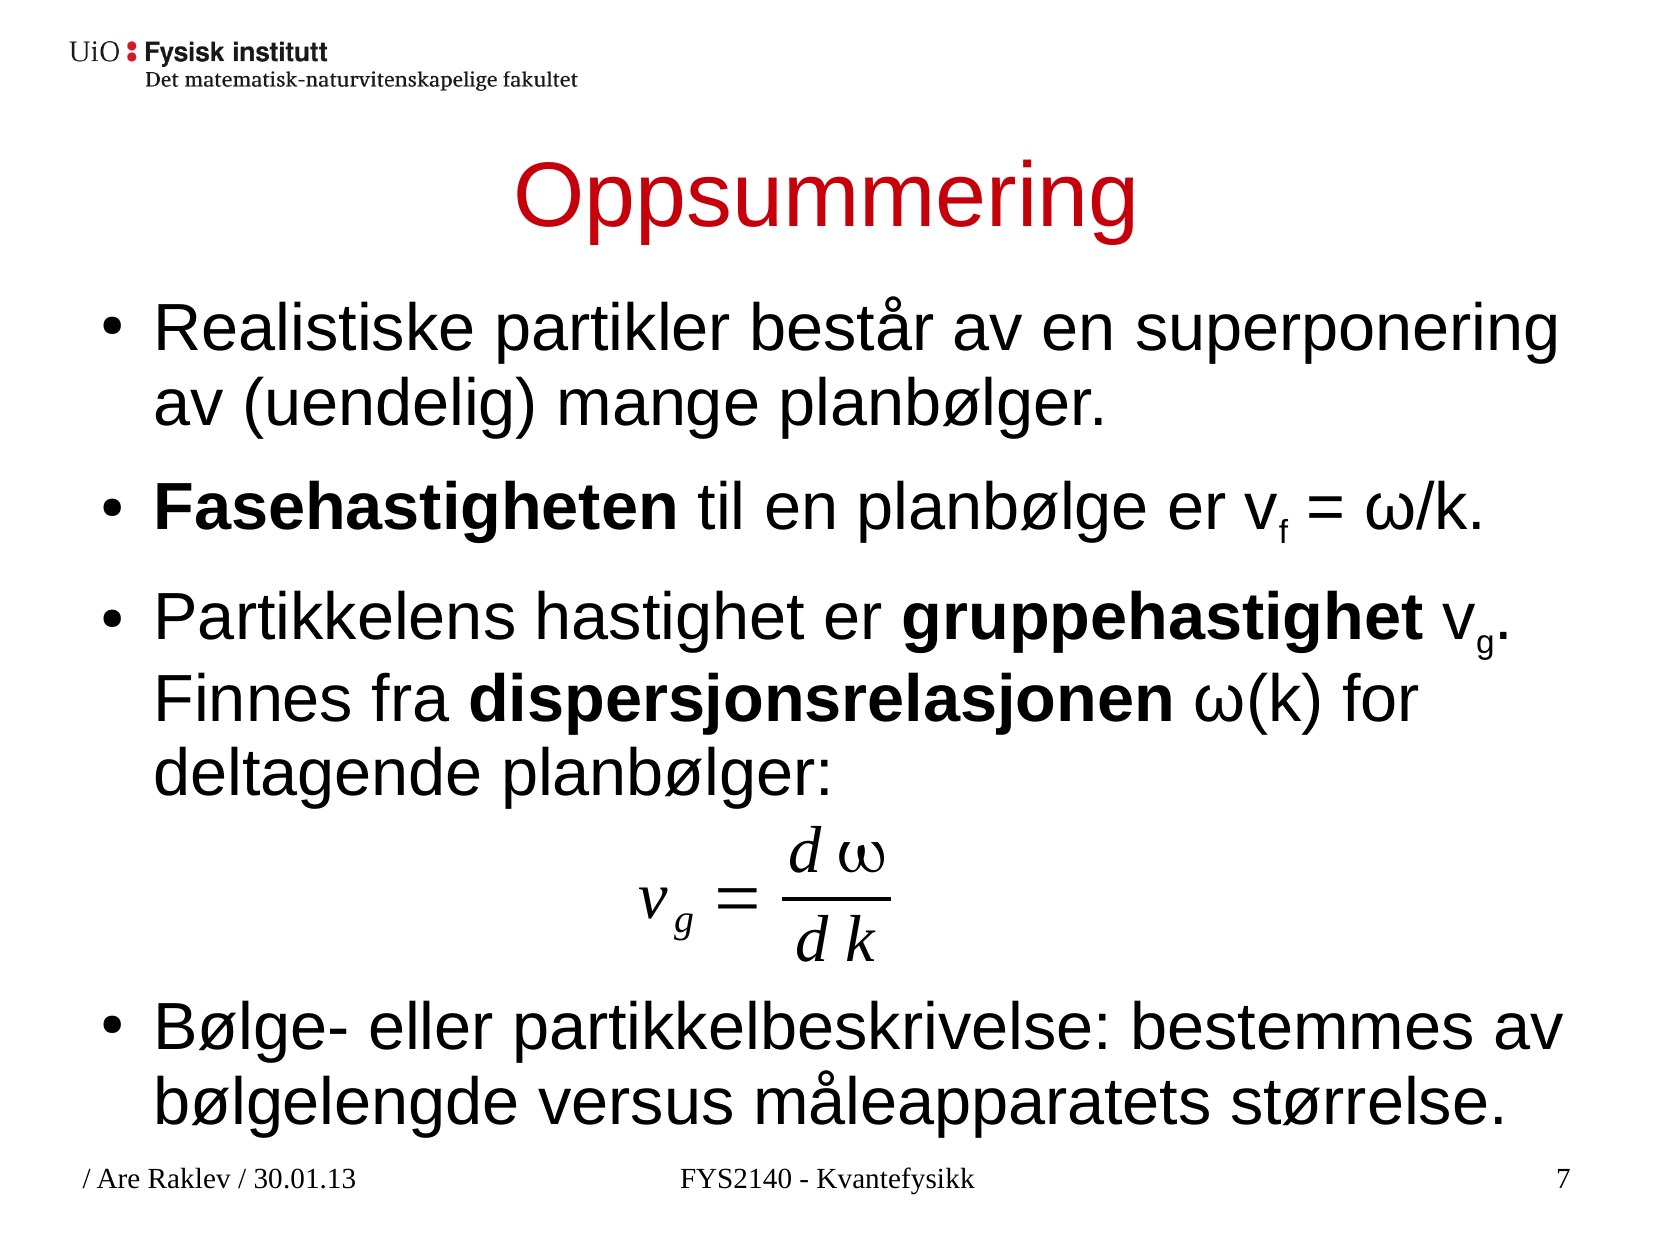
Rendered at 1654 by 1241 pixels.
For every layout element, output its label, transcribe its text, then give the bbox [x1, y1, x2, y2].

picture [68, 37, 581, 93]
list Realistiske partikler består av en superponering av (uendelig) mange planbølger. Fasehastigheten til en planbølge er vf = ω/k. Partikkelens hastighet er gruppehastighet vg. Finnes fra dispersjonsrelasjonen ω(k) for deltagende planbølger: Bølge- eller partikkelbeskrivelse: bestemmes av bølgelengde versus måleapparatets størrelse. [82, 290, 1576, 1137]
chart [630, 811, 901, 978]
title Oppsummering [82, 90, 1571, 290]
